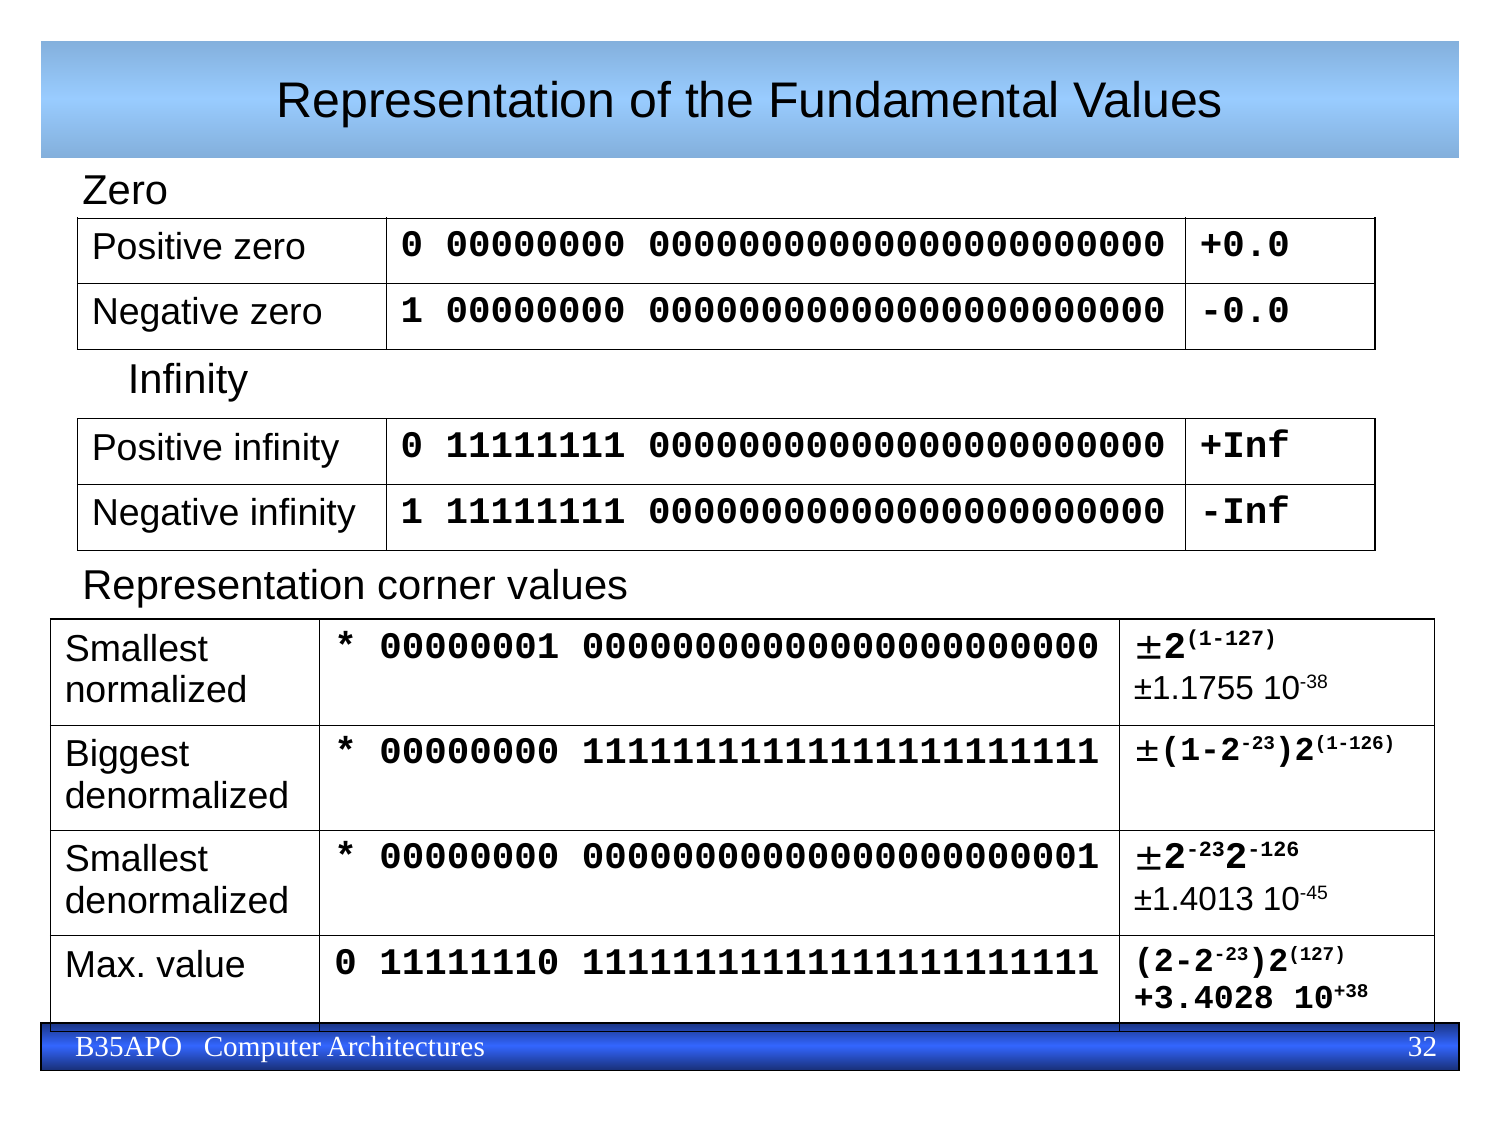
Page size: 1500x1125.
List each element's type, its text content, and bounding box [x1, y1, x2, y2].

table_cell 0 11111110 11111111111111111111111 [320, 936, 1119, 1031]
table_cell -Inf [1186, 485, 1374, 550]
table_cell * 00000000 00000000000000000000001 [320, 831, 1119, 935]
table_cell Max. value [51, 936, 319, 1031]
table_cell * 00000000 11111111111111111111111 [320, 726, 1119, 830]
table_cell Negative infinity [78, 485, 386, 550]
table_header Positive infinity [78, 419, 386, 484]
table_header ±2(1-127) ±1.1755 10-38 [1120, 620, 1434, 725]
table_header Positive zero [78, 219, 386, 283]
table_cell (2-2-23)2(127) +3.4028 10+38 [1120, 936, 1434, 1031]
table_header +Inf [1186, 419, 1374, 484]
table_header 0 11111111 00000000000000000000000 [387, 419, 1185, 484]
table_cell ±(1-2-23)2(1-126) [1120, 726, 1434, 830]
text_box Zero [52, 155, 313, 221]
table_cell Negative zero [78, 284, 386, 349]
table_cell Biggest denormalized [51, 726, 319, 830]
table_header * 00000001 00000000000000000000000 [320, 620, 1119, 725]
table_header +0.0 [1186, 219, 1374, 283]
table_header Smallest normalized [51, 620, 319, 725]
text_box Infinity [98, 350, 264, 410]
table_cell ±2-232-126 ±1.4013 10-45 [1120, 831, 1434, 935]
table_cell 1 00000000 00000000000000000000000 [387, 284, 1185, 349]
table_cell Smallest denormalized [51, 831, 319, 935]
title Representation of the Fundamental Values [41, 41, 1459, 158]
table_cell -0.0 [1186, 284, 1374, 349]
text_box Representation corner values [52, 550, 784, 616]
table_cell 1 11111111 00000000000000000000000 [387, 485, 1185, 550]
table_header 0 00000000 00000000000000000000000 [387, 219, 1185, 283]
